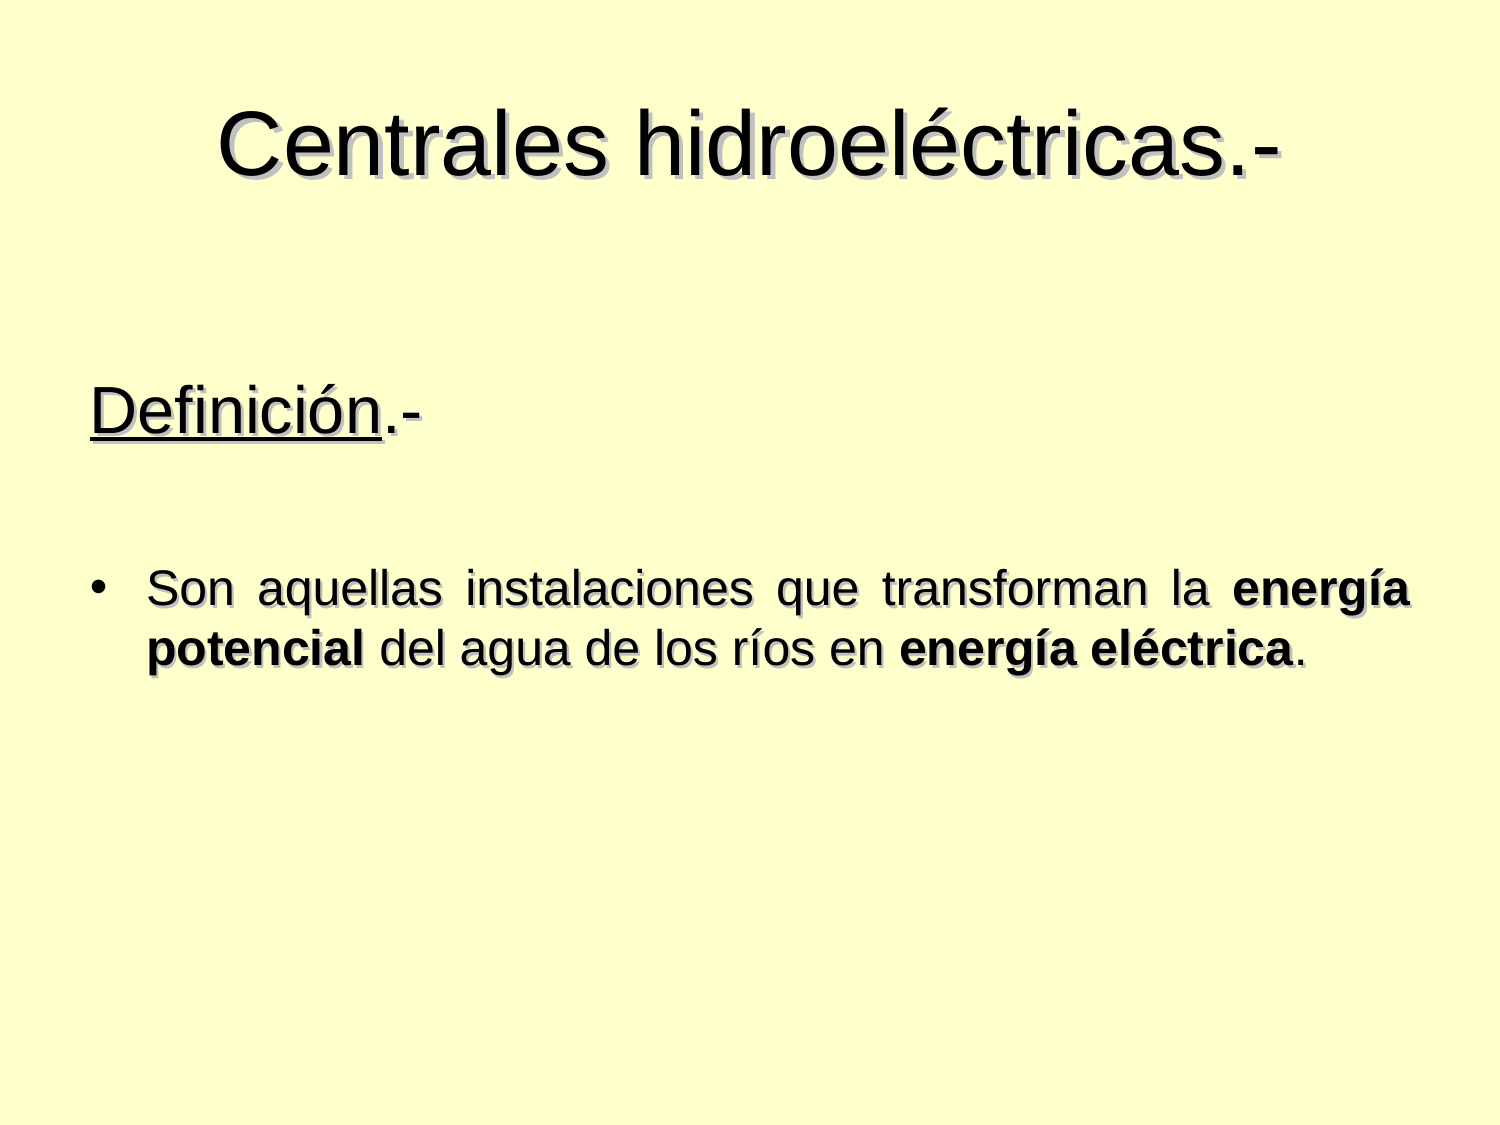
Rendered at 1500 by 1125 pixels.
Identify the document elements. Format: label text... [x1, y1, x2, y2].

title Centrales hidroeléctricas.- [75, 45, 1426, 233]
list Definición.- Son aquellas instalaciones que transforman la energía potencial del agua de los ríos en energía eléctrica. [75, 262, 1426, 1006]
